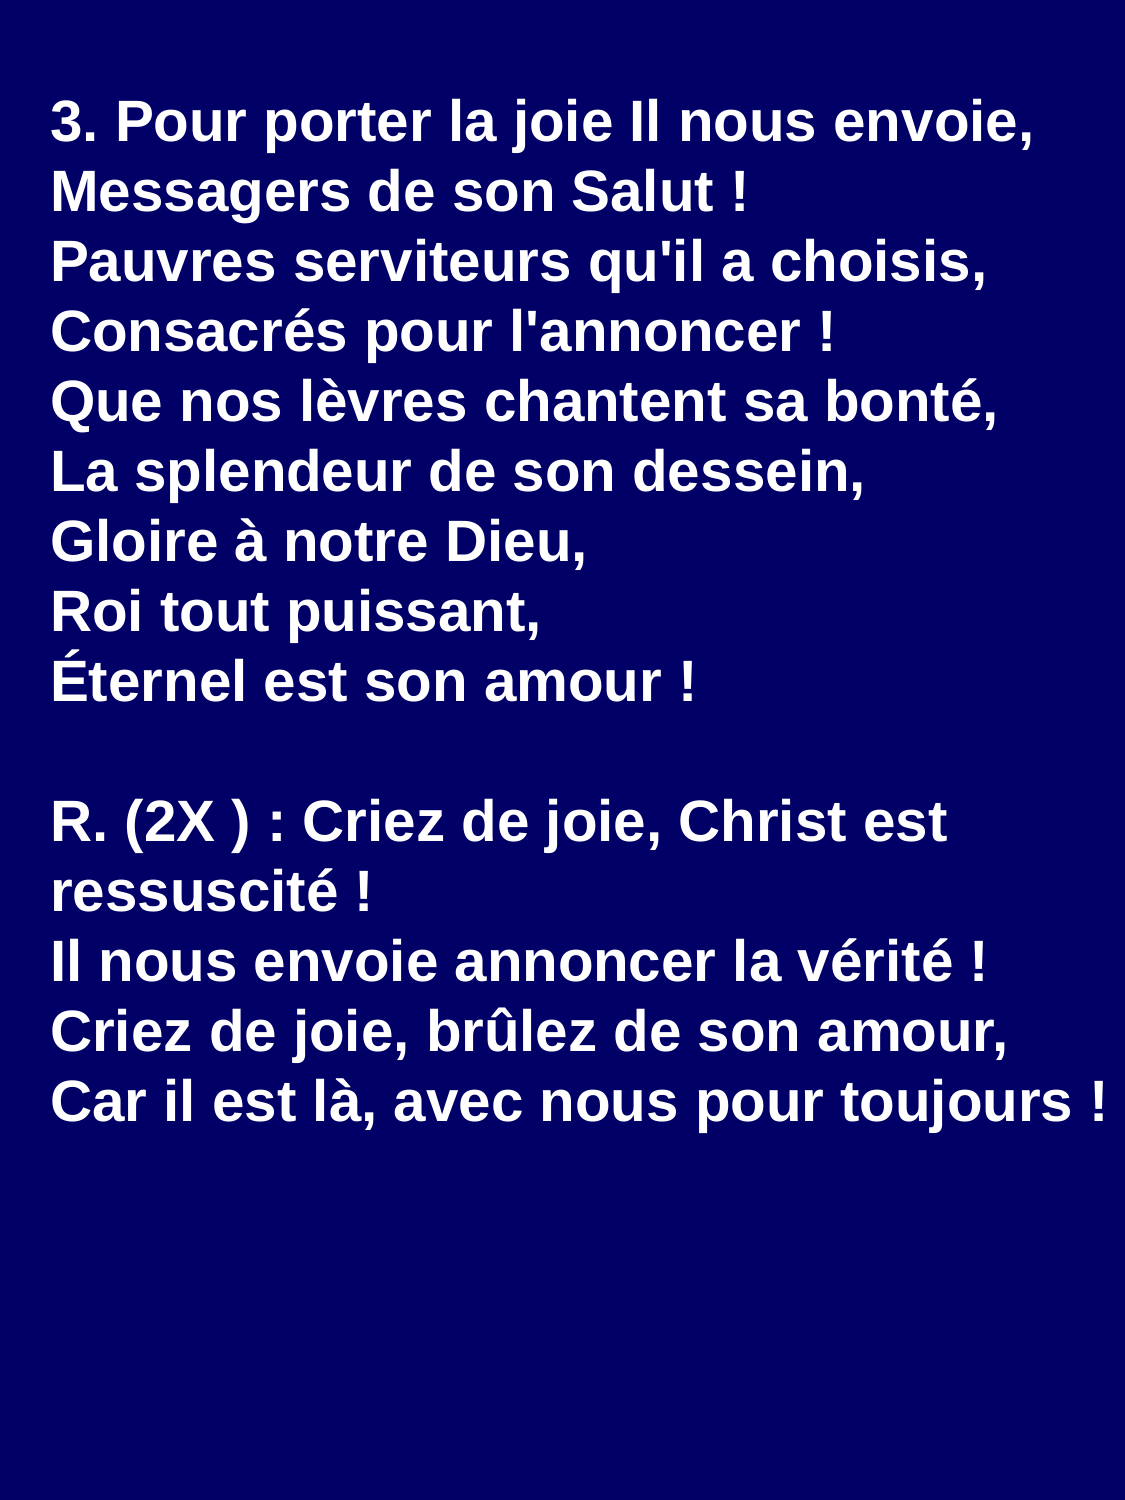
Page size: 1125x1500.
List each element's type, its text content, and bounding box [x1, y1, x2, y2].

text_box 3. Pour porter la joie Il nous envoie, Messagers de son Salut ! Pauvres serviteurs qu'il a choisis, Consacrés pour l'annoncer ! Que nos lèvres chantent sa bonté, La splendeur de son dessein, Gloire à notre Dieu, Roi tout puissant, Éternel est son amour ! R. (2X ) : Criez de joie, Christ est ressuscité ! Il nous envoie annoncer la vérité ! Criez de joie, brûlez de son amour, Car il est là, avec nous pour toujours ! [35, 76, 1125, 1199]
